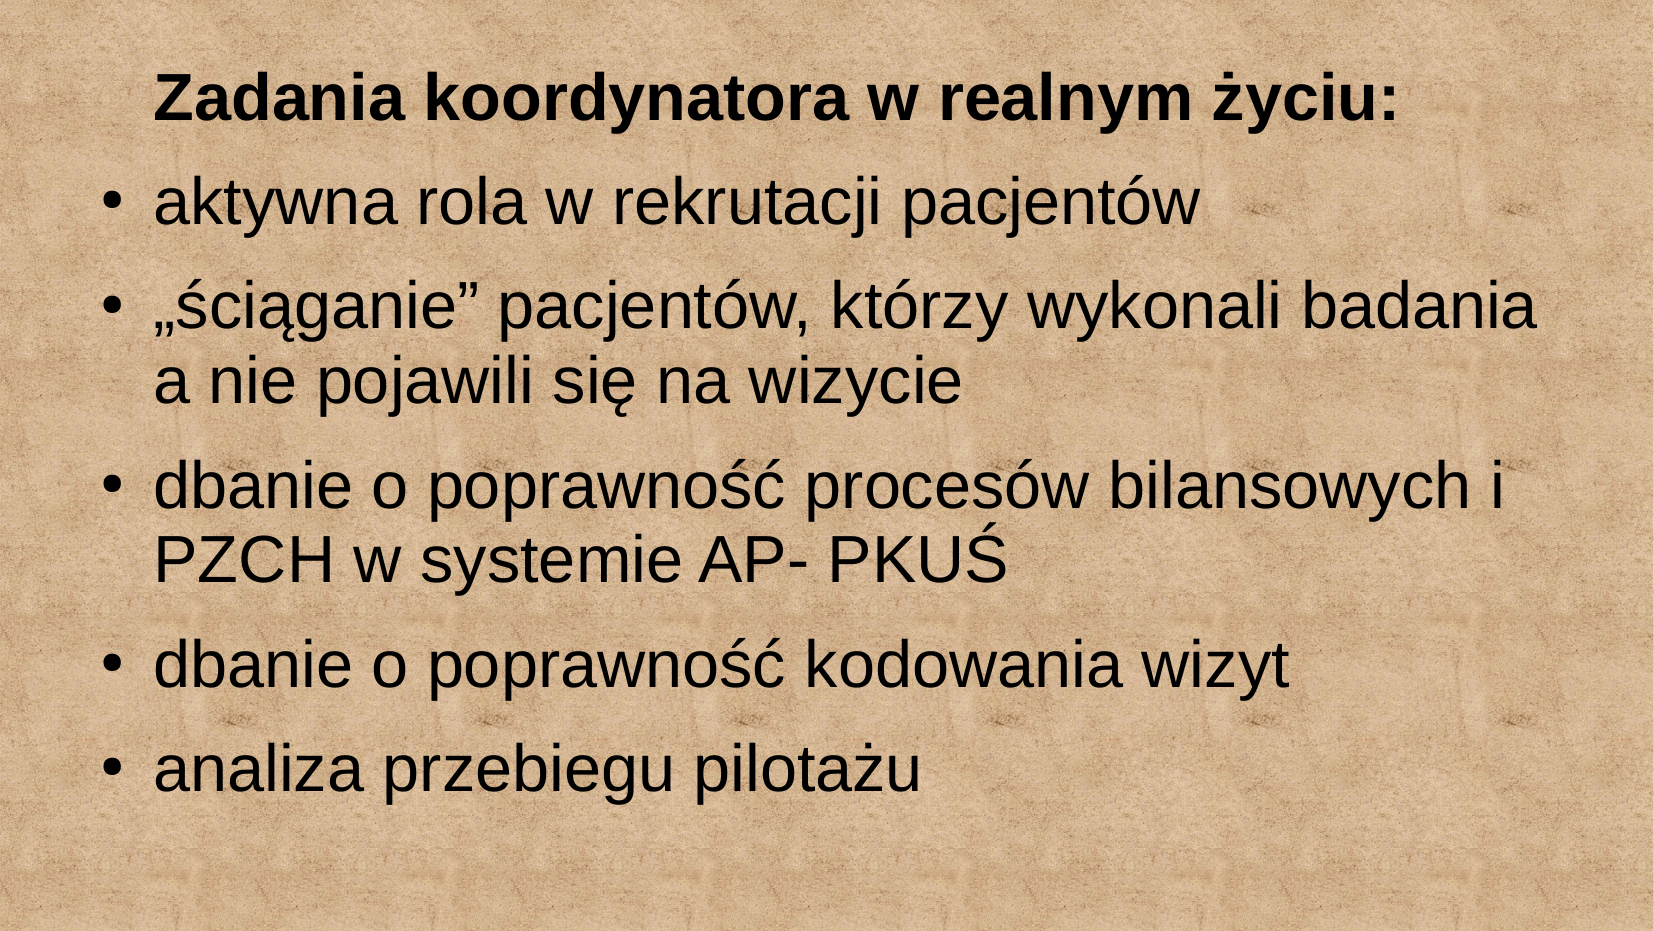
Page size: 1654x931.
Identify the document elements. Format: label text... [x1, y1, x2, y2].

picture [0, 0, 1654, 931]
list Zadania koordynatora w realnym życiu: aktywna rola w rekrutacji pacjentów „ściąganie” pacjentów, którzy wykonali badania a nie pojawili się na wizycie dbanie o poprawność procesów bilansowych i PZCH w systemie AP- PKUŚ dbanie o poprawność kodowania wizyt analiza przebiegu pilotażu [82, 60, 1571, 886]
